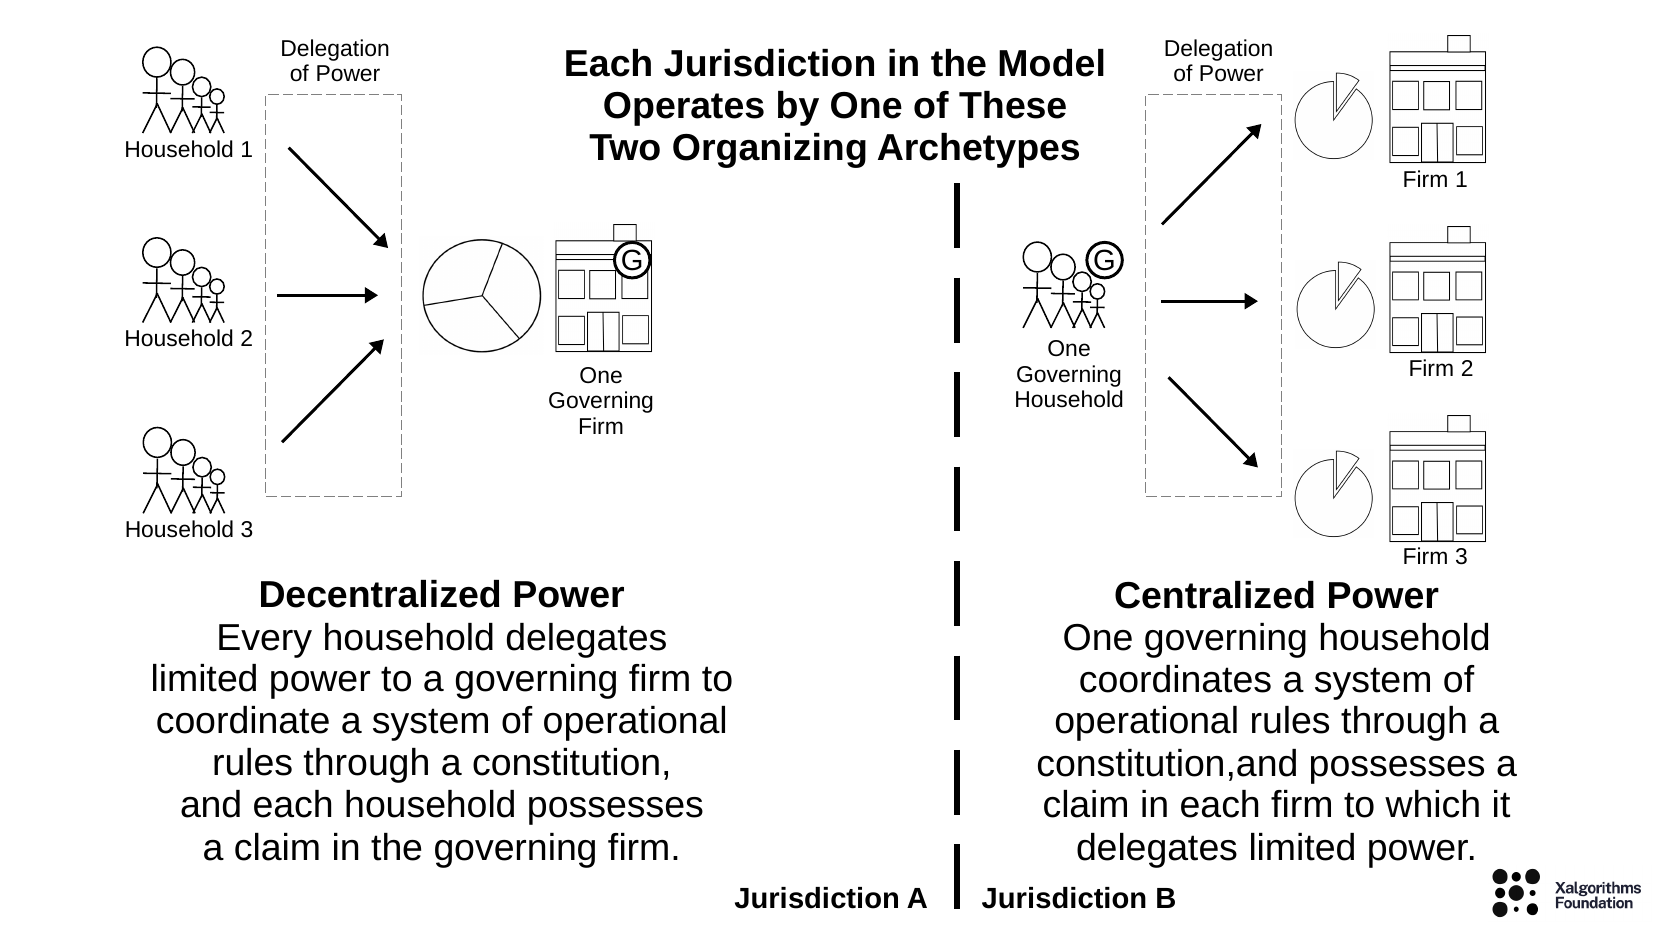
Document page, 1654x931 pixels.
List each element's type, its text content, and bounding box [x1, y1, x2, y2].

text_box One Governing Firm [559, 364, 643, 438]
picture [1488, 865, 1652, 922]
text_box Household 1 [93, 122, 284, 178]
text_box G [614, 242, 650, 278]
text_box Delegation of Power [1177, 39, 1261, 83]
text_box Each Jurisdiction in the Model Operates by One of These Two Organizing Archetypes [549, 35, 1122, 177]
picture [1293, 449, 1374, 538]
picture [1293, 71, 1374, 160]
text_box Firm 3 [1393, 535, 1477, 566]
text_box G [1086, 242, 1123, 278]
text_box Firm 1 [1393, 157, 1477, 201]
text_box Delegation of Power [293, 39, 377, 83]
text_box Centralized Power One governing household coordinates a system of operational rules through a constitution,and possesses a claim in each firm to which it delegates limited power. [1021, 566, 1607, 876]
text_box Decentralized Power Every household delegates limited power to a governing firm to coordinate a system of operational rules through a constitution, and each household possesses a claim in the governing firm. [135, 566, 748, 876]
text_box Jurisdiction B [984, 870, 1174, 926]
picture [1387, 33, 1489, 166]
picture [1295, 260, 1376, 349]
text_box One Governing Household [974, 334, 1164, 414]
picture [1387, 413, 1489, 546]
text_box Jurisdiction A [736, 870, 926, 926]
picture [419, 236, 544, 355]
text_box Household 2 [93, 311, 284, 367]
text_box Firm 2 [1399, 346, 1483, 390]
picture [1387, 224, 1489, 357]
text_box Household 3 [94, 502, 284, 558]
picture [553, 222, 655, 355]
